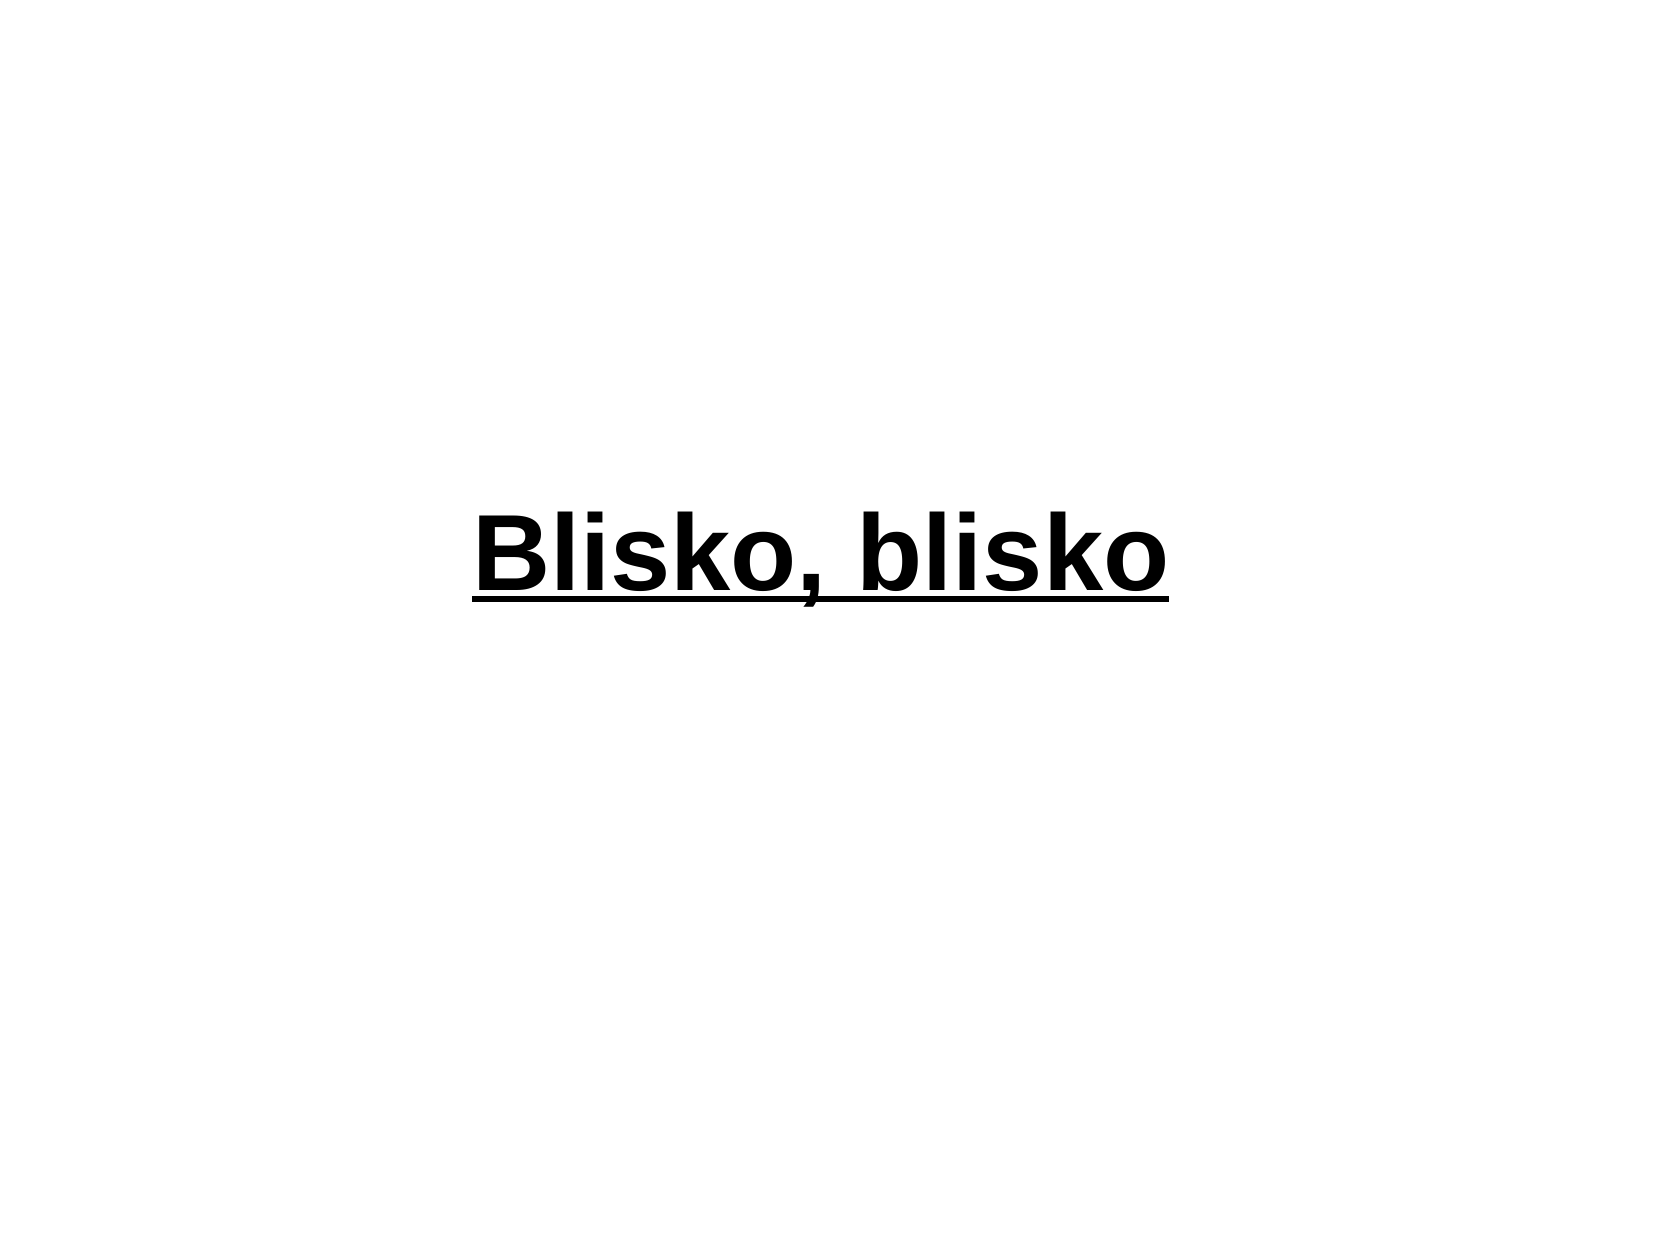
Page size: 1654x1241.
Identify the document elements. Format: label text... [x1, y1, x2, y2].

subtitle Blisko, blisko [0, 0, 1642, 1241]
